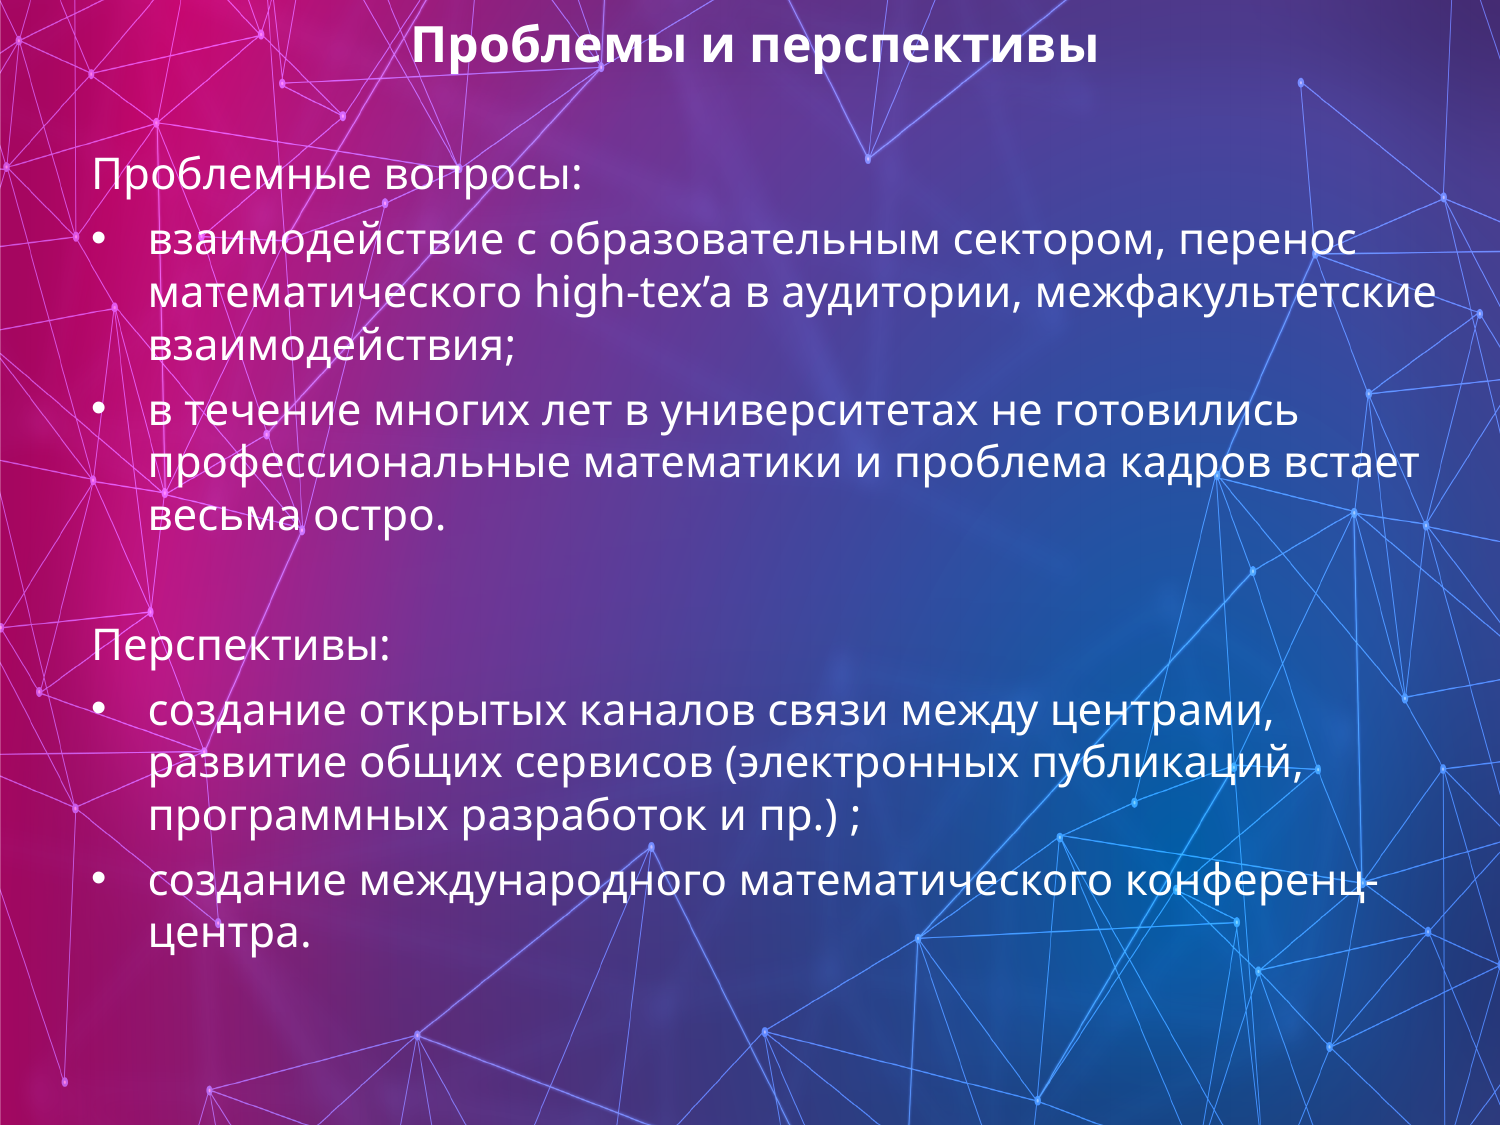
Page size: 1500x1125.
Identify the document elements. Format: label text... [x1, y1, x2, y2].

picture [0, 0, 1500, 1125]
text_box Проблемы и перспективы [50, 5, 1460, 81]
text_box Проблемные вопросы: взаимодействие с образовательным сектором, перенос математического high-tex’a в аудитории, межфакультетские взаимодействия; в течение многих лет в университетах не готовились профессиональные математики и проблема кадров встает весьма остро. Перспективы: создание открытых каналов связи между центрами, развитие общих сервисов (электронных публикаций, программных разработок и пр.) ; создание международного математического конференц-центра. [76, 138, 1460, 814]
